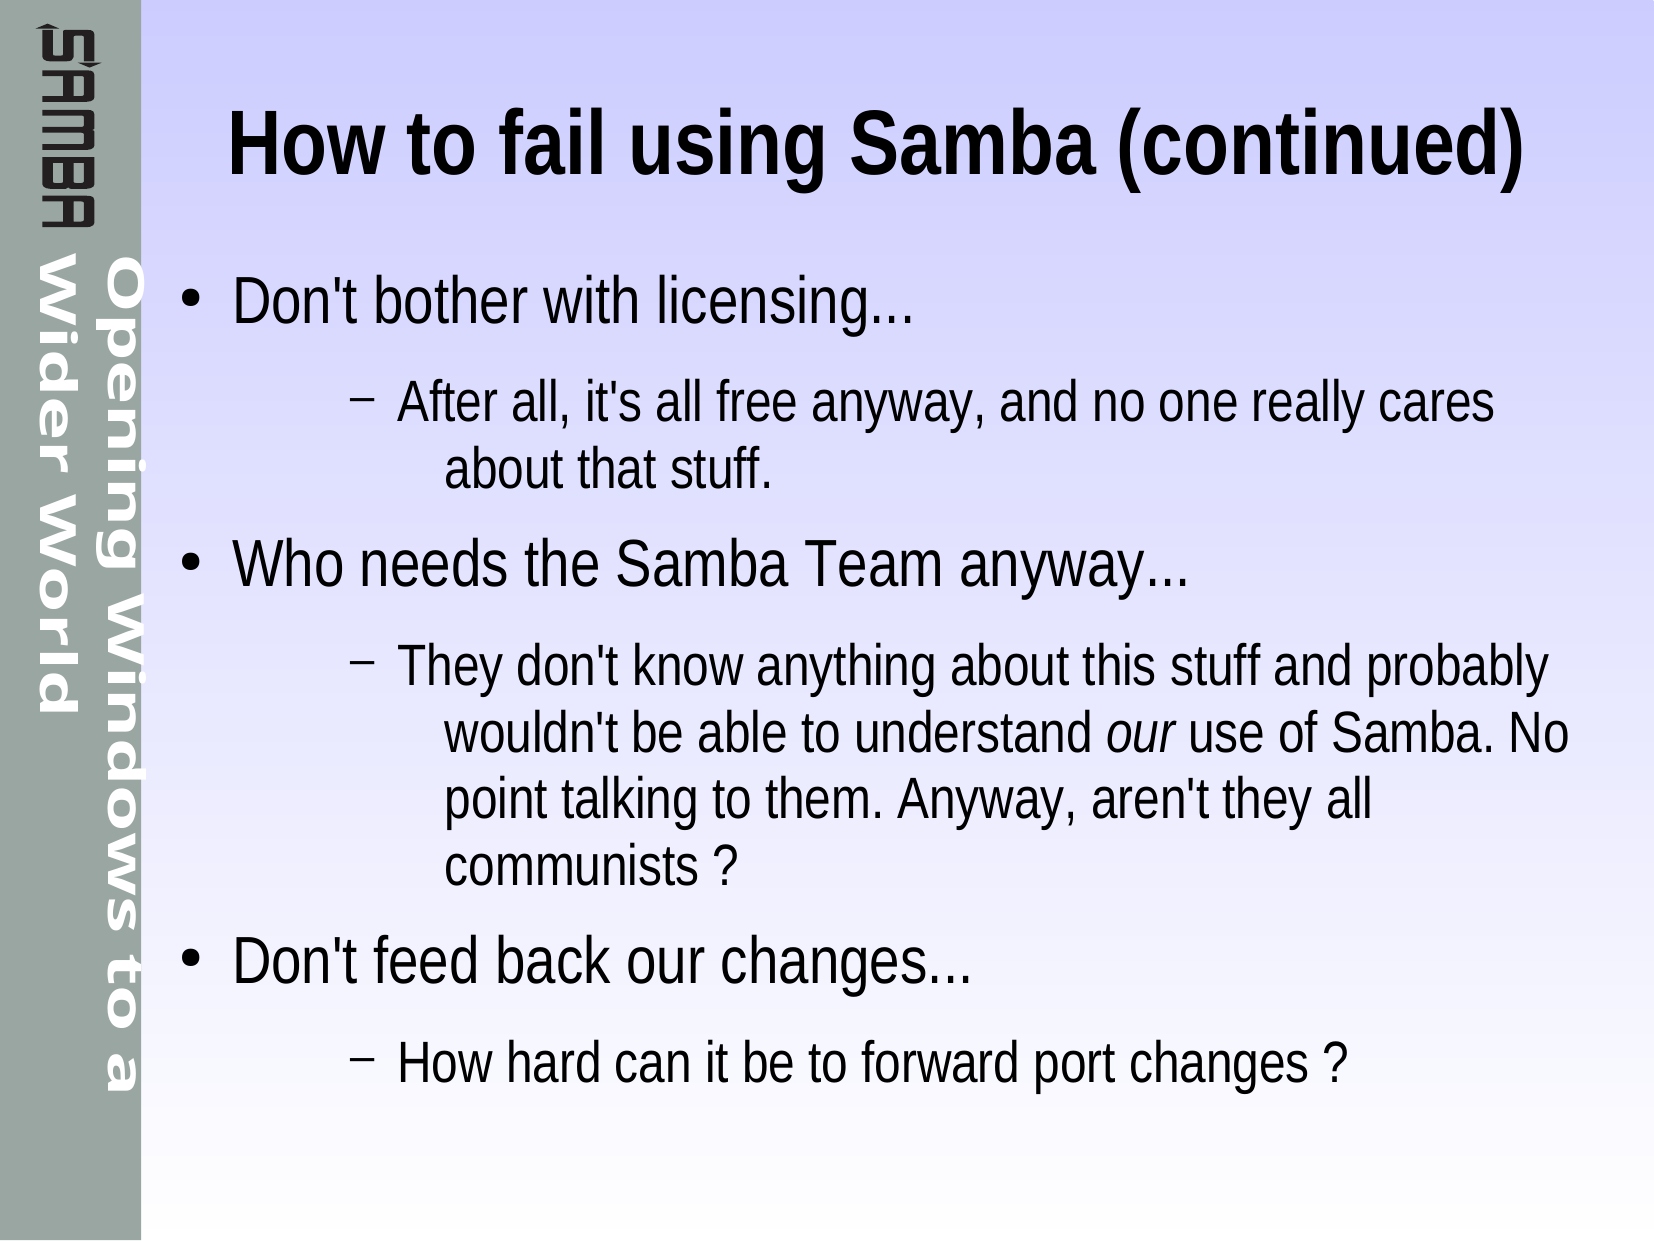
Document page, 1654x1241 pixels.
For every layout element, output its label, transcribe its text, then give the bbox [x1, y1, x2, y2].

title How to fail using Samba (continued) [171, 34, 1584, 249]
list Don't bother with licensing... After all, it's all free anyway, and no one really cares about that stuff. Who needs the Samba Team anyway... They don't know anything about this stuff and probably wouldn't be able to understand our use of Samba. No point talking to them. Anyway, aren't they all communists ? Don't feed back our changes... How hard can it be to forward port changes ? [161, 261, 1574, 1240]
